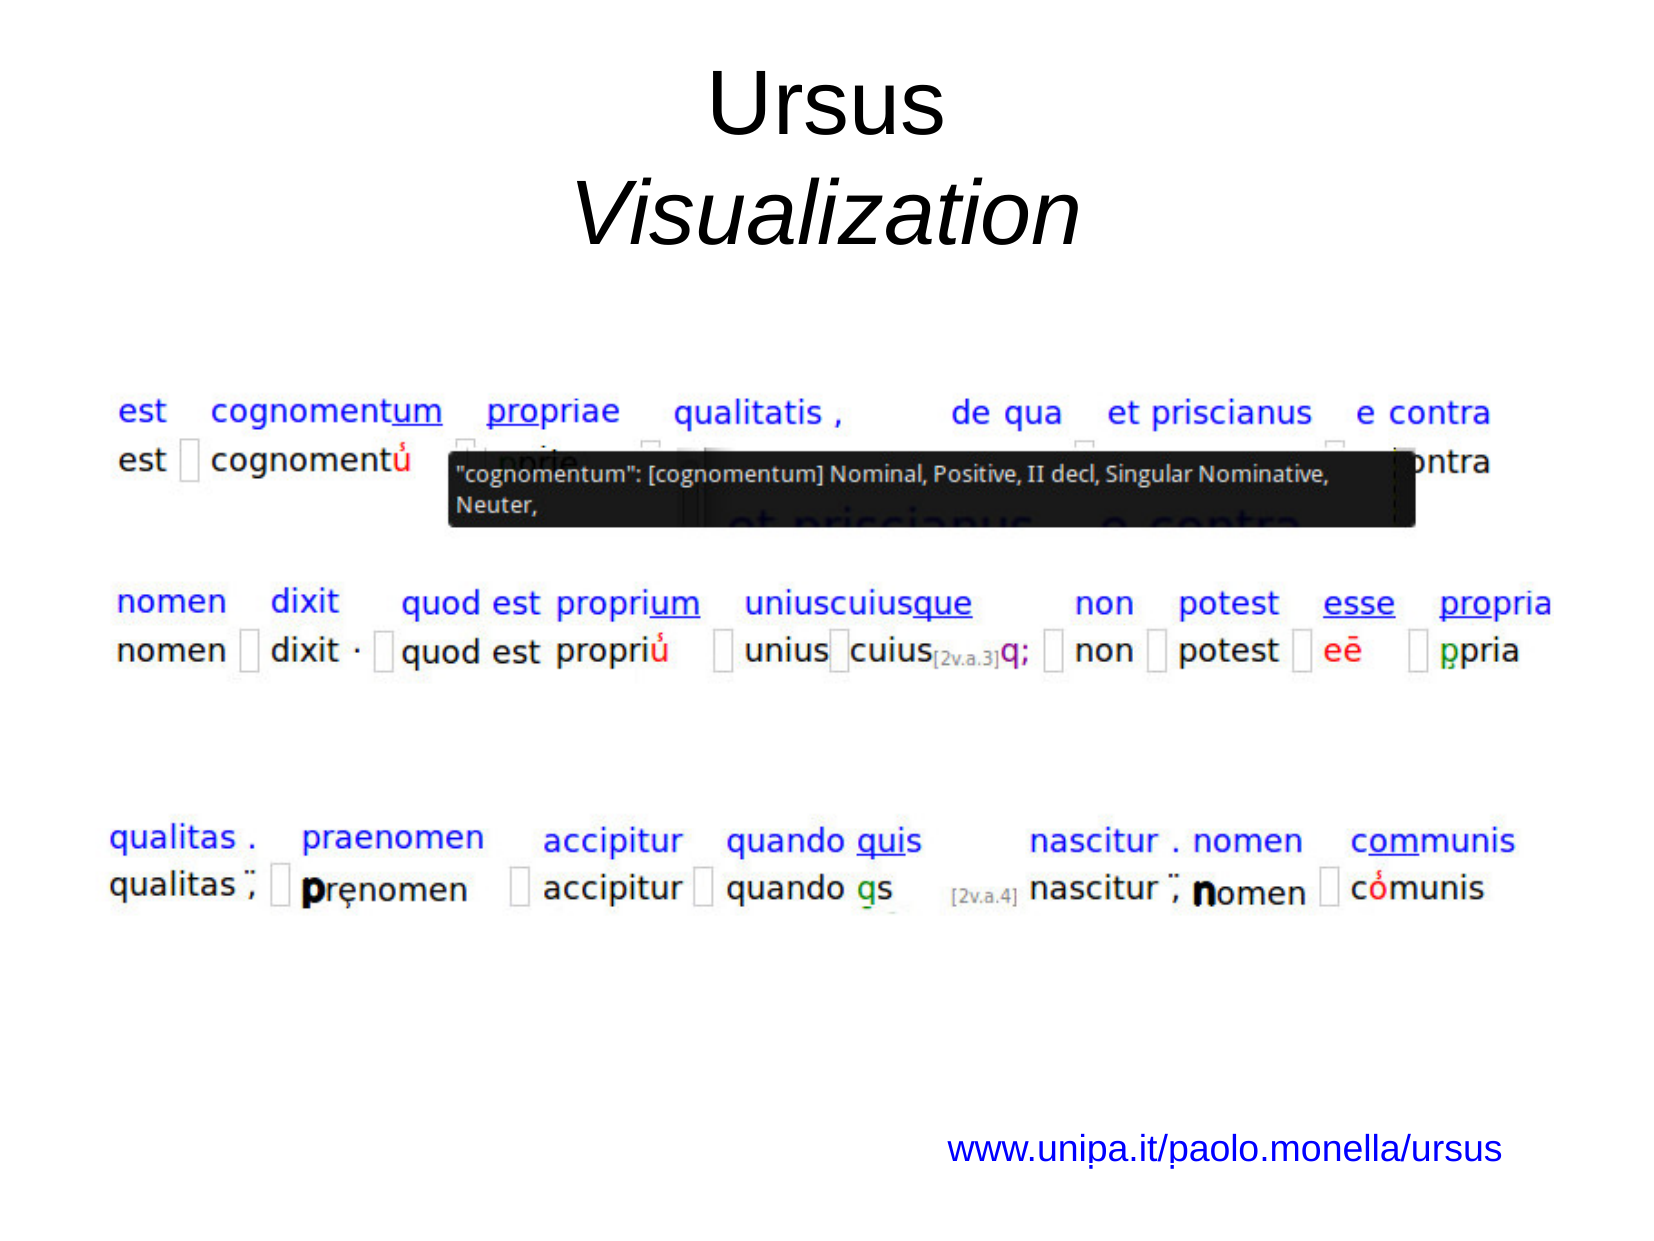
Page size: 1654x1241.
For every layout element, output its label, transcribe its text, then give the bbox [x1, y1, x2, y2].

text_box Ursus Visualization [82, 49, 1571, 257]
picture [82, 350, 1554, 945]
text_box www.unipa.it/paolo.monella/ursus [933, 1116, 1548, 1216]
